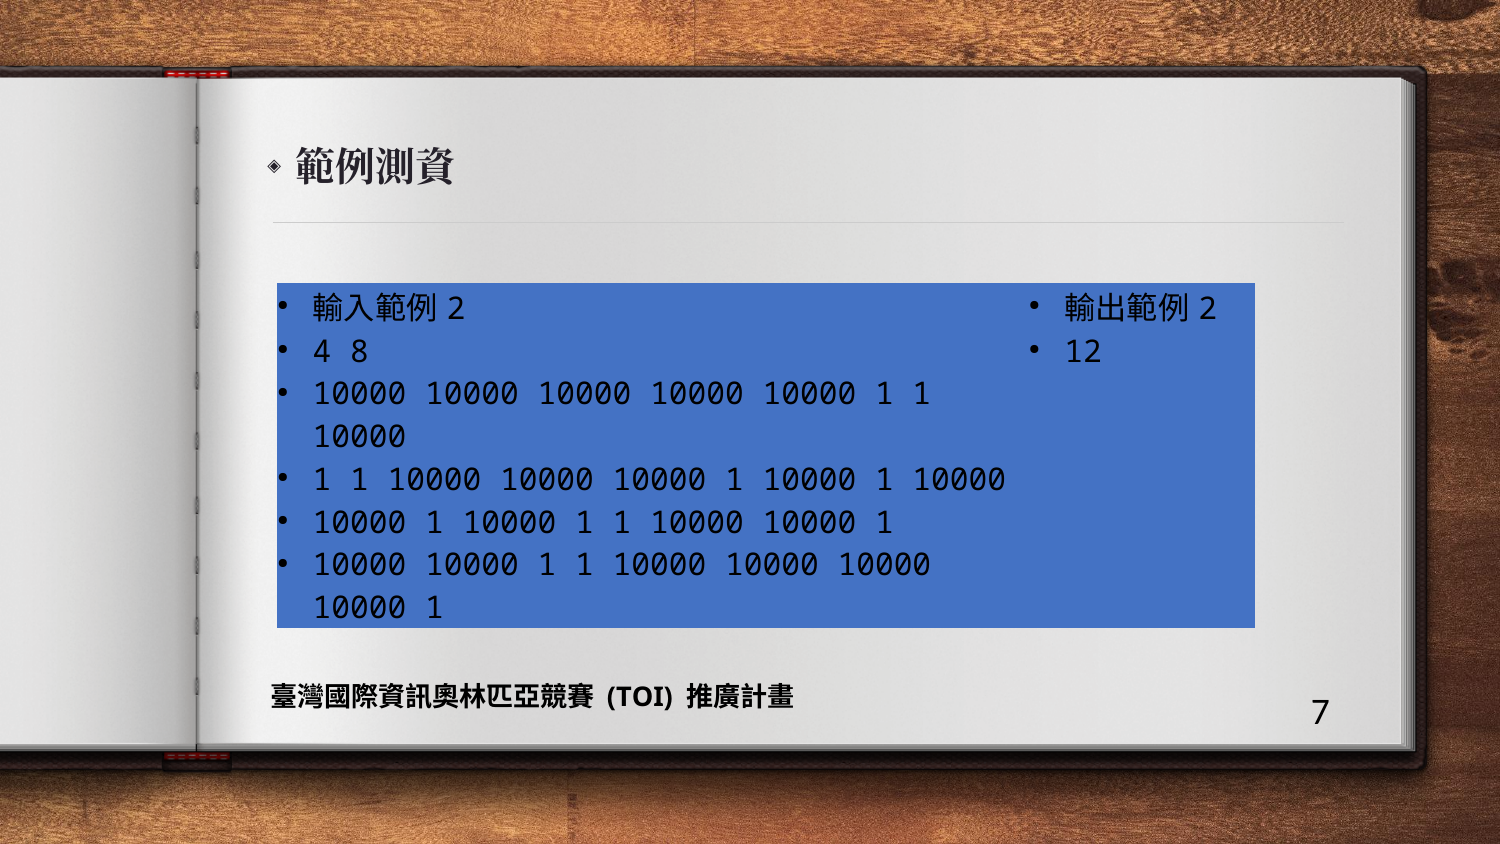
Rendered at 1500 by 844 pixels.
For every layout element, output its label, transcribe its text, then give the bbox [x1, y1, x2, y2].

text_box [1295, 672, 1386, 737]
table_header 輸出範例2 12 [1029, 283, 1255, 628]
table_header 輸入範例2 4 8 10000 10000 10000 10000 10000 1 1 10000 1 1 10000 10000 10000 1 10000 1 10000 10000 1 10000 1 1 10000 10000 1 10000 10000 1 1 10000 10000 10000 10000 1 [277, 283, 1029, 628]
list 範例測資 [252, 126, 1194, 205]
